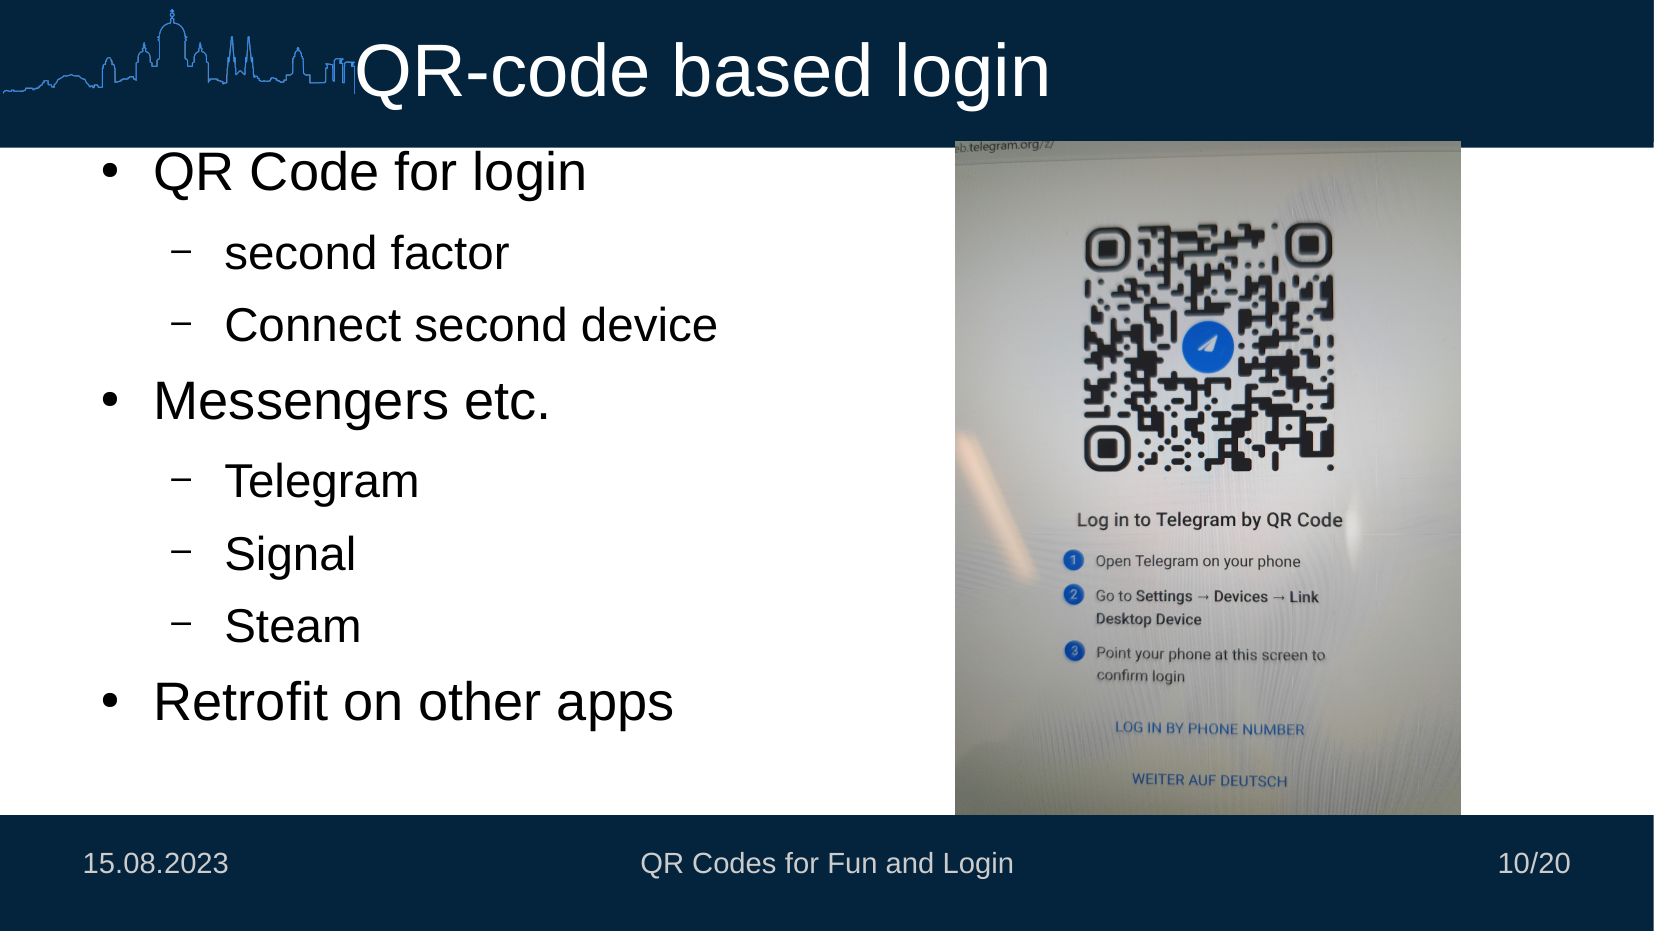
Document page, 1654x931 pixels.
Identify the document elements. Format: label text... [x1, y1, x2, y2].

title QR-code based login [354, 5, 1654, 136]
picture [955, 141, 1461, 815]
list QR Code for login second factor Connect second device Messengers etc. Telegram Signal Steam Retrofit on other apps [82, 141, 809, 815]
picture [3, 9, 354, 94]
